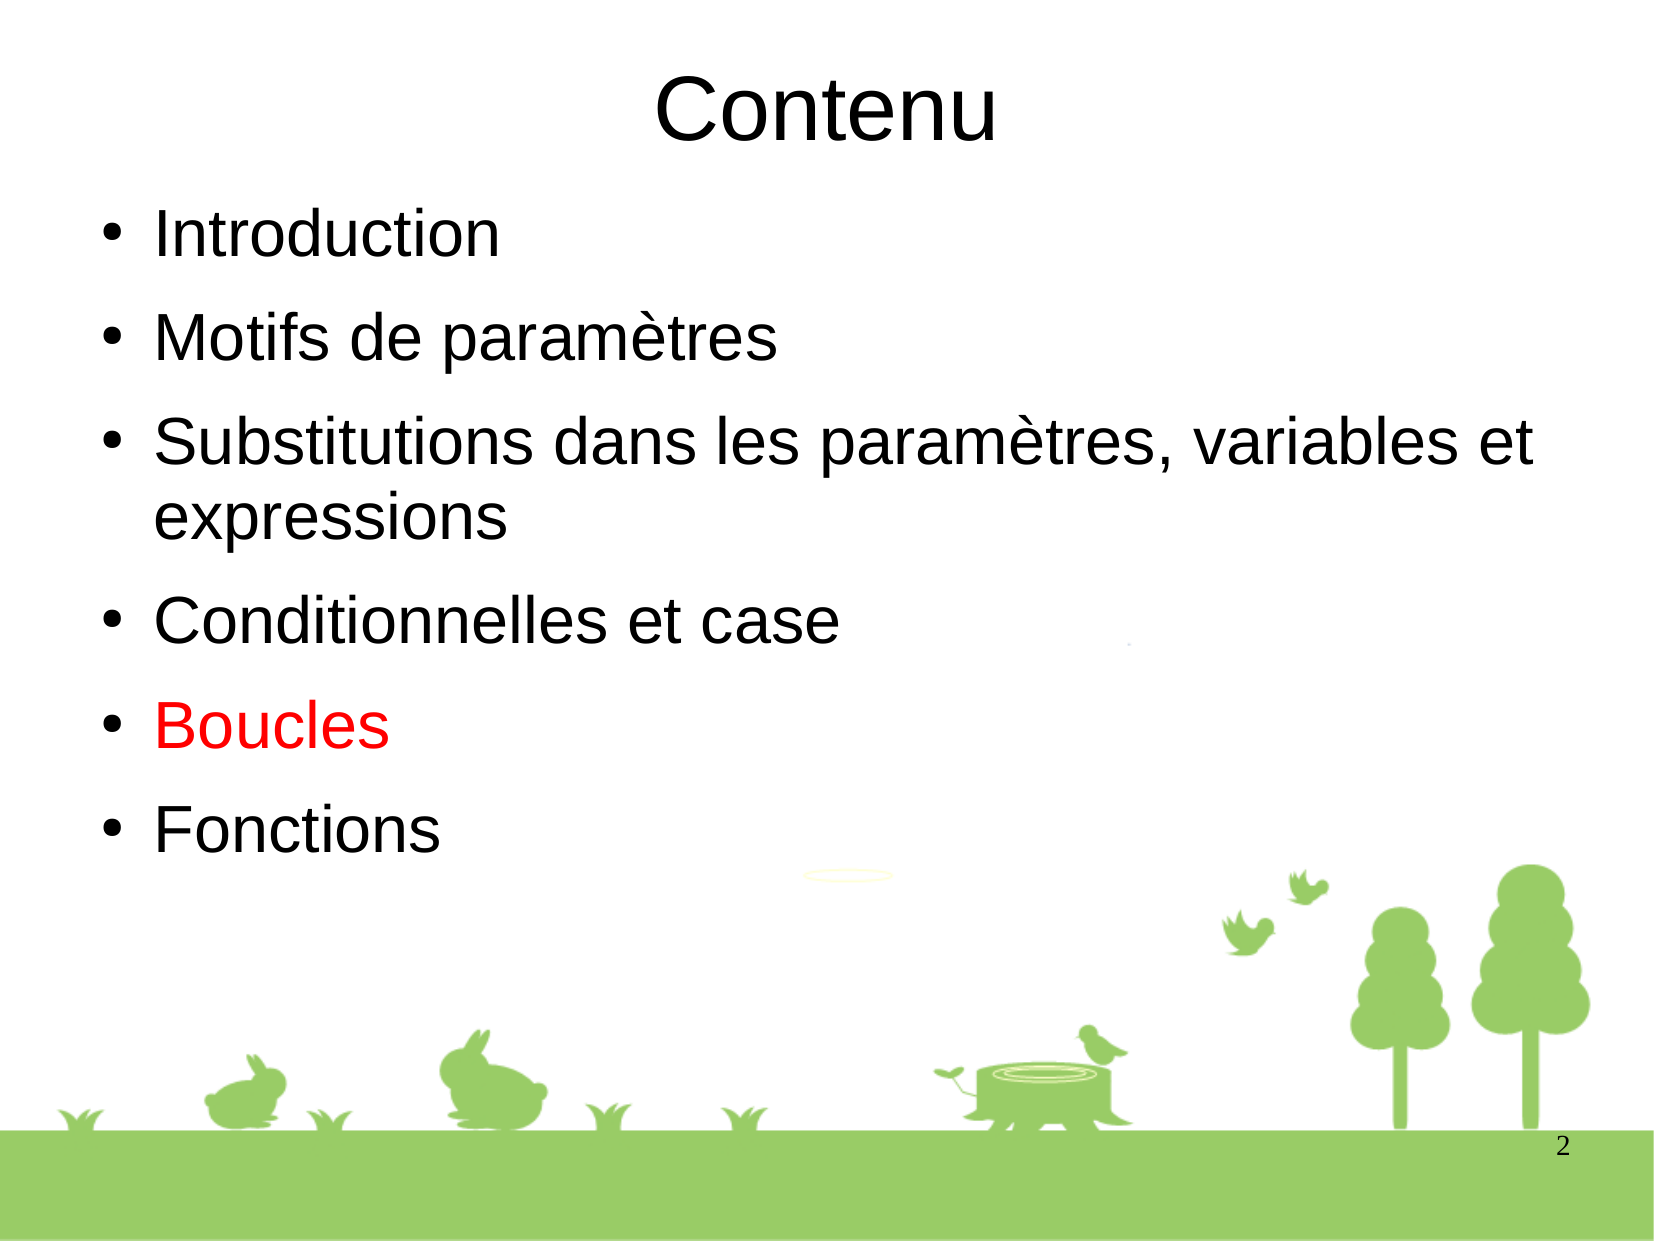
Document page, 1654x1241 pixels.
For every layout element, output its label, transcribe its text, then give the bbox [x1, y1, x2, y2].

picture [0, 0, 1654, 1241]
list Introduction Motifs de paramètres Substitutions dans les paramètres, variables et expressions Conditionnelles et case Boucles Fonctions [82, 195, 1538, 916]
title Contenu [11, 5, 1642, 213]
